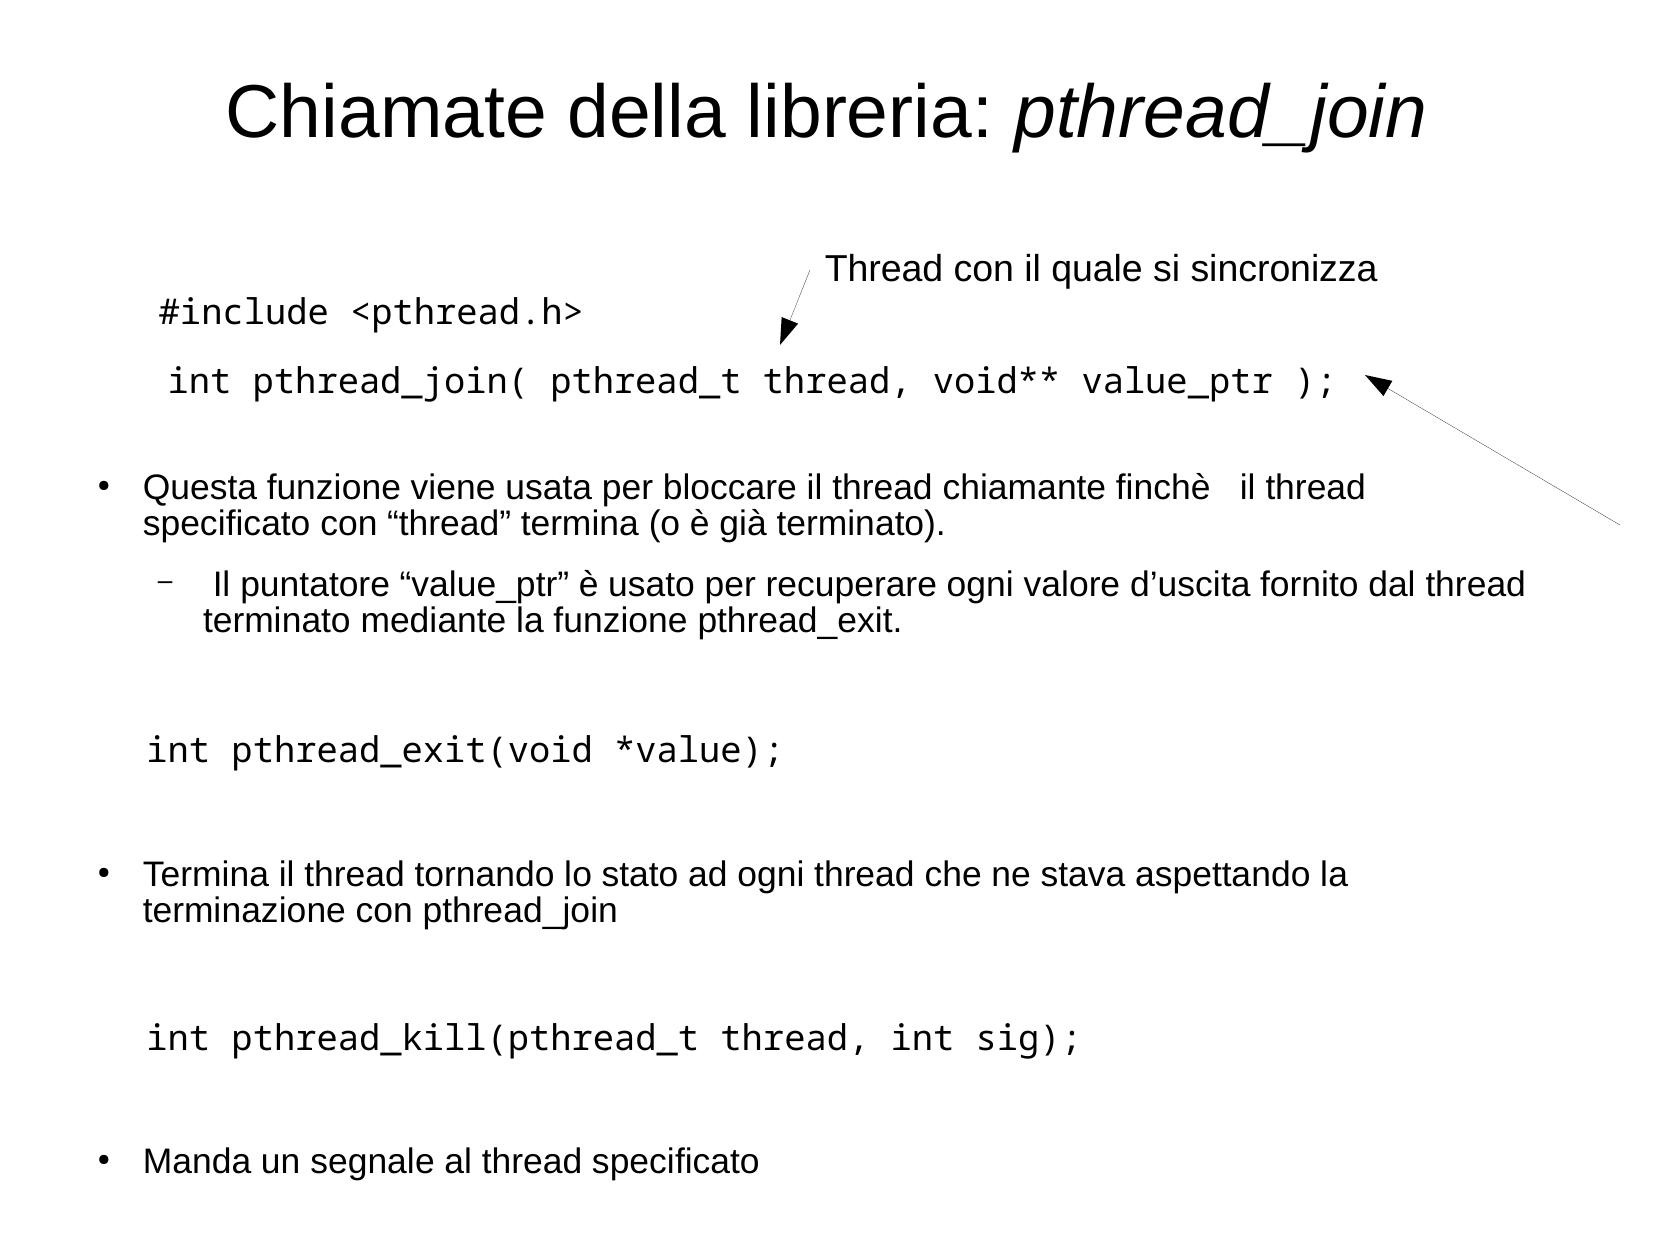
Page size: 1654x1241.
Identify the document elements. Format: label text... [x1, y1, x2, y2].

list #include <pthread.h> int pthread_join( pthread_t thread, void** value_ptr ); Questa funzione viene usata per bloccare il thread chiamante finchè il thread specificato con “thread” termina (o è già terminato). Il puntatore “value_ptr” è usato per recuperare ogni valore d’uscita fornito dal thread terminato mediante la funzione pthread_exit. int pthread_exit(void *value); Termina il thread tornando lo stato ad ogni thread che ne stava aspettando la terminazione con pthread_join int pthread_kill(pthread_t thread, int sig); Manda un segnale al thread specificato [82, 290, 1538, 1186]
title Chiamate della libreria: pthread_join [82, 8, 1571, 216]
text_box Thread con il quale si sincronizza [810, 240, 1411, 297]
